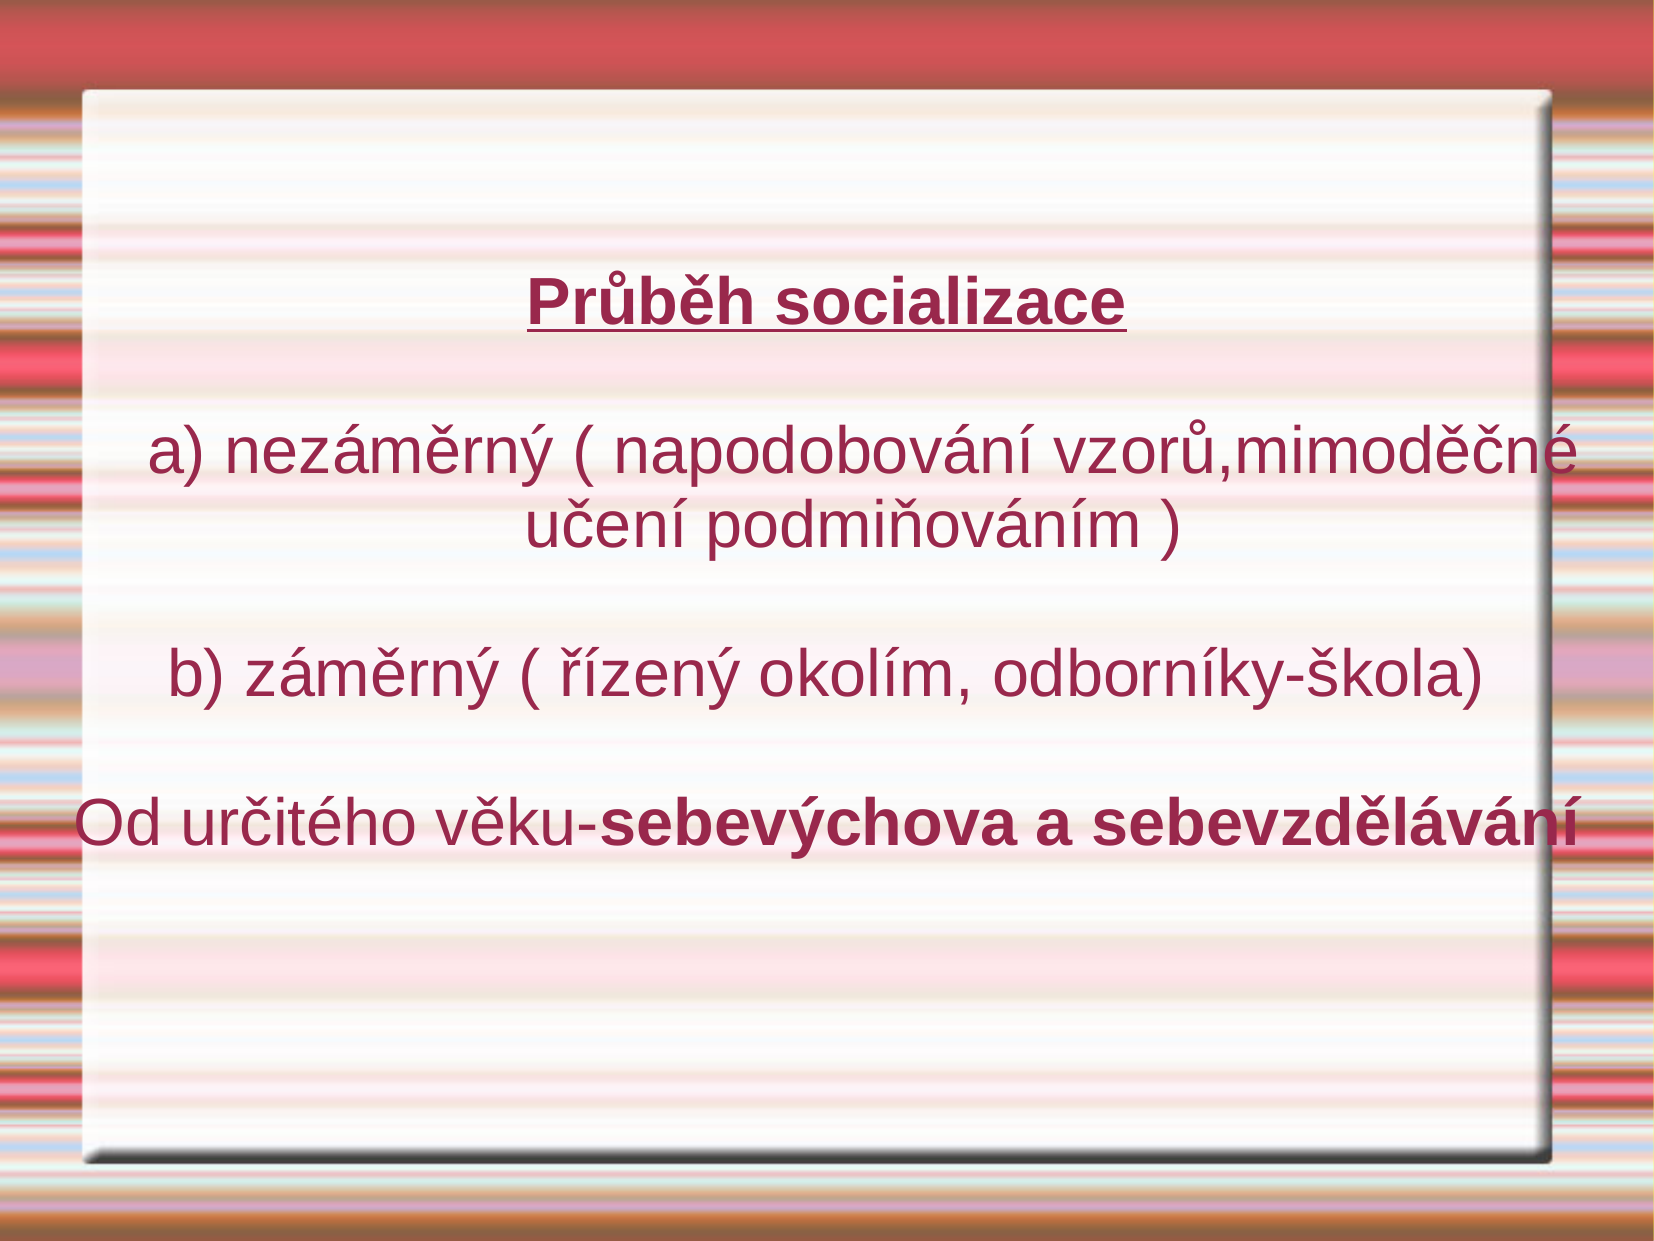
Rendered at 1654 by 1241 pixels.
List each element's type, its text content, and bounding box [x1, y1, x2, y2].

subtitle Průběh socializace a) nezáměrný ( napodobování vzorů,mimoděčné učení podmiňováním ) b) záměrný ( řízený okolím, odborníky-škola) Od určitého věku-sebevýchova a sebevzdělávání [29, 59, 1624, 1211]
